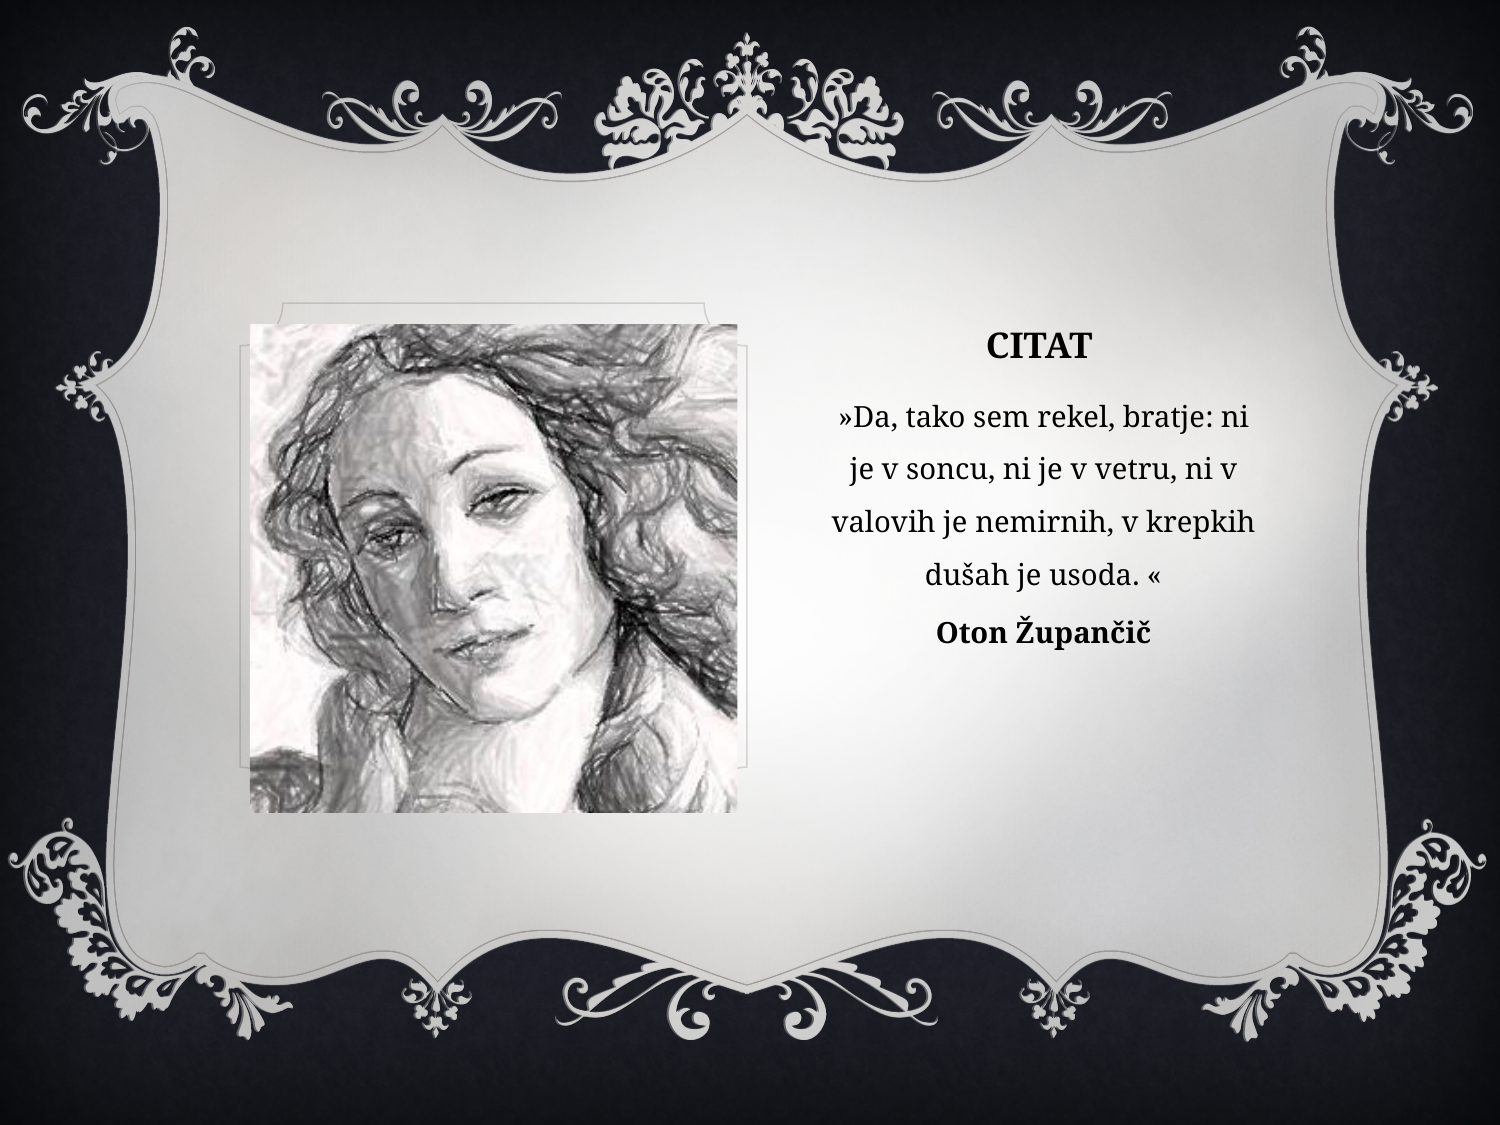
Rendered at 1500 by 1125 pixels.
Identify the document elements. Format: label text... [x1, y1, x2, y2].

picture [0, 0, 1500, 1125]
list »Da, tako sem rekel, bratje: ni je v soncu, ni je v vetru, ni v valovih je nemirnih, v krepkih dušah je usoda. « Oton Župančič [812, 373, 1275, 846]
title Citat [812, 275, 1275, 373]
